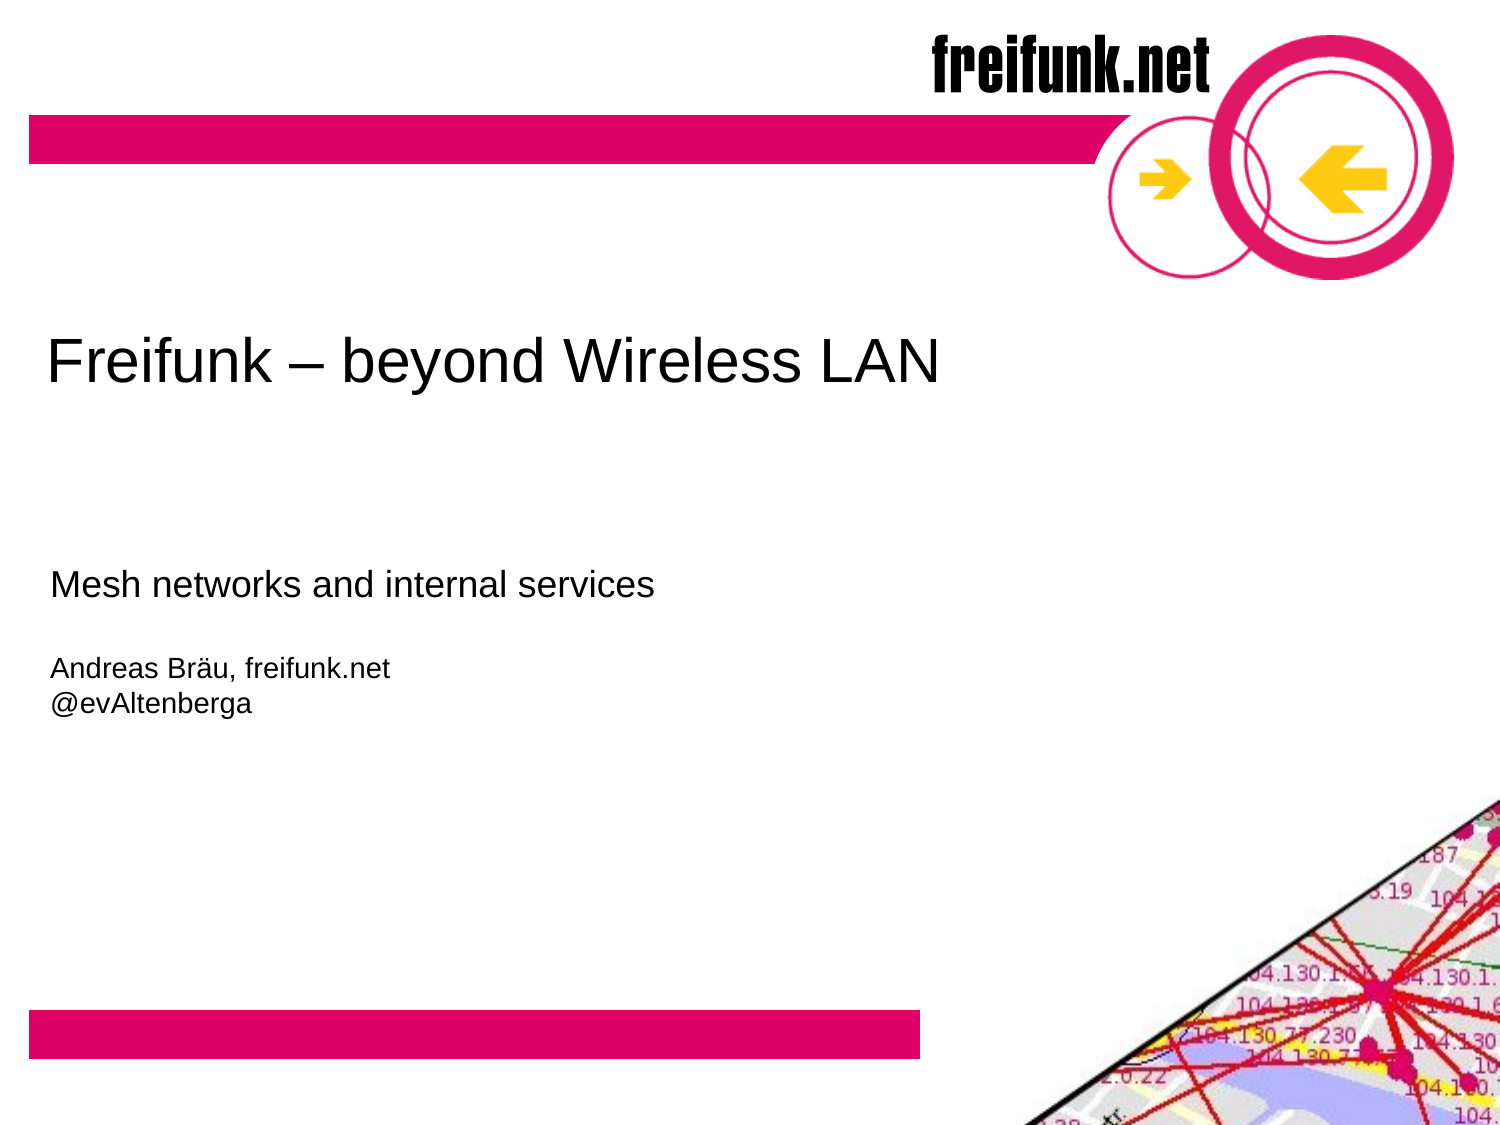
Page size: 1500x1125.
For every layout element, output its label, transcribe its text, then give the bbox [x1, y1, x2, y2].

picture [920, 781, 1500, 1125]
picture [932, 34, 1454, 280]
text_box Freifunk – beyond Wireless LAN [46, 321, 1051, 539]
text_box Mesh networks and internal services Andreas Bräu, freifunk.net @evAltenberga [50, 560, 1053, 773]
